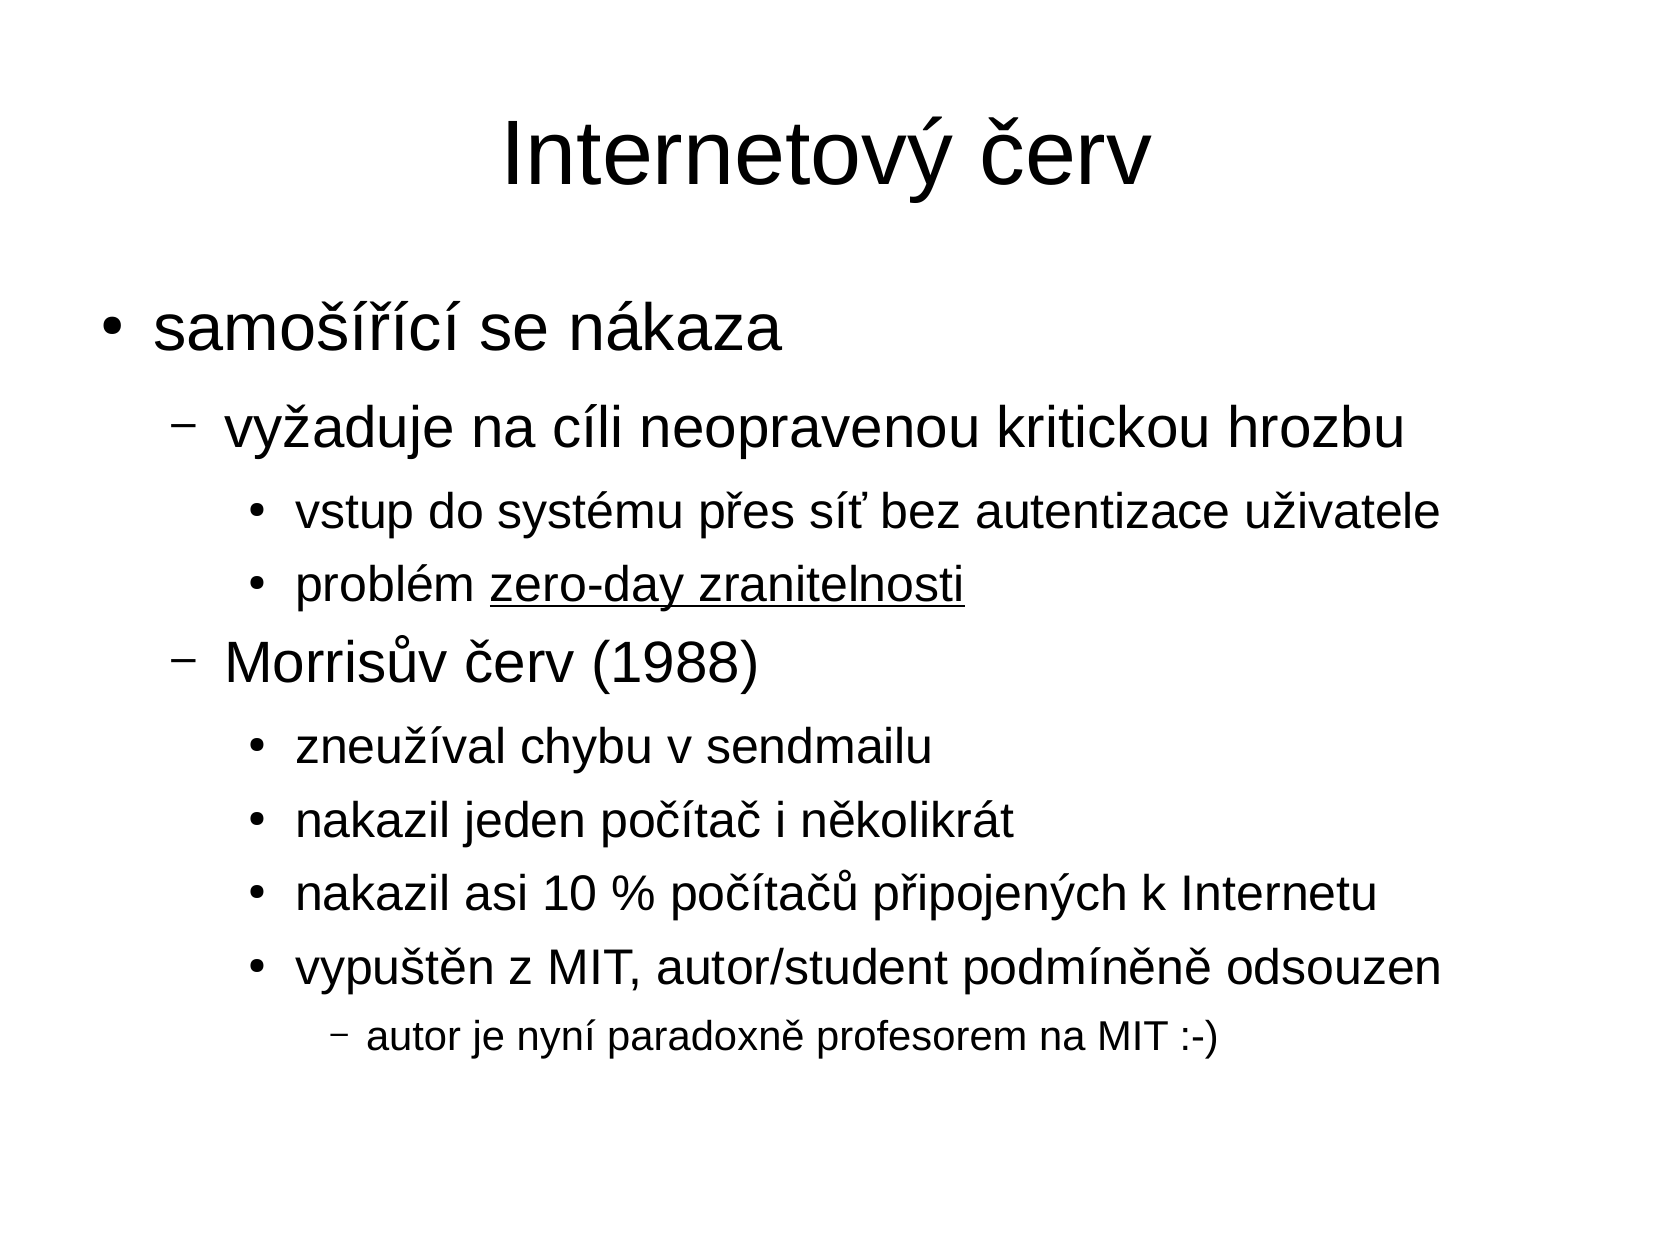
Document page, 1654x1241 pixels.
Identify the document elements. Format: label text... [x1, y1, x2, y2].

title Internetový červ [82, 49, 1571, 257]
list samošířící se nákaza vyžaduje na cíli neopravenou kritickou hrozbu vstup do systému přes síť bez autentizace uživatele problém zero-day zranitelnosti Morrisův červ (1988) zneužíval chybu v sendmailu nakazil jeden počítač i několikrát nakazil asi 10 % počítačů připojených k Internetu vypuštěn z MIT, autor/student podmíněně odsouzen autor je nyní paradoxně profesorem na MIT :-) [82, 290, 1571, 1109]
